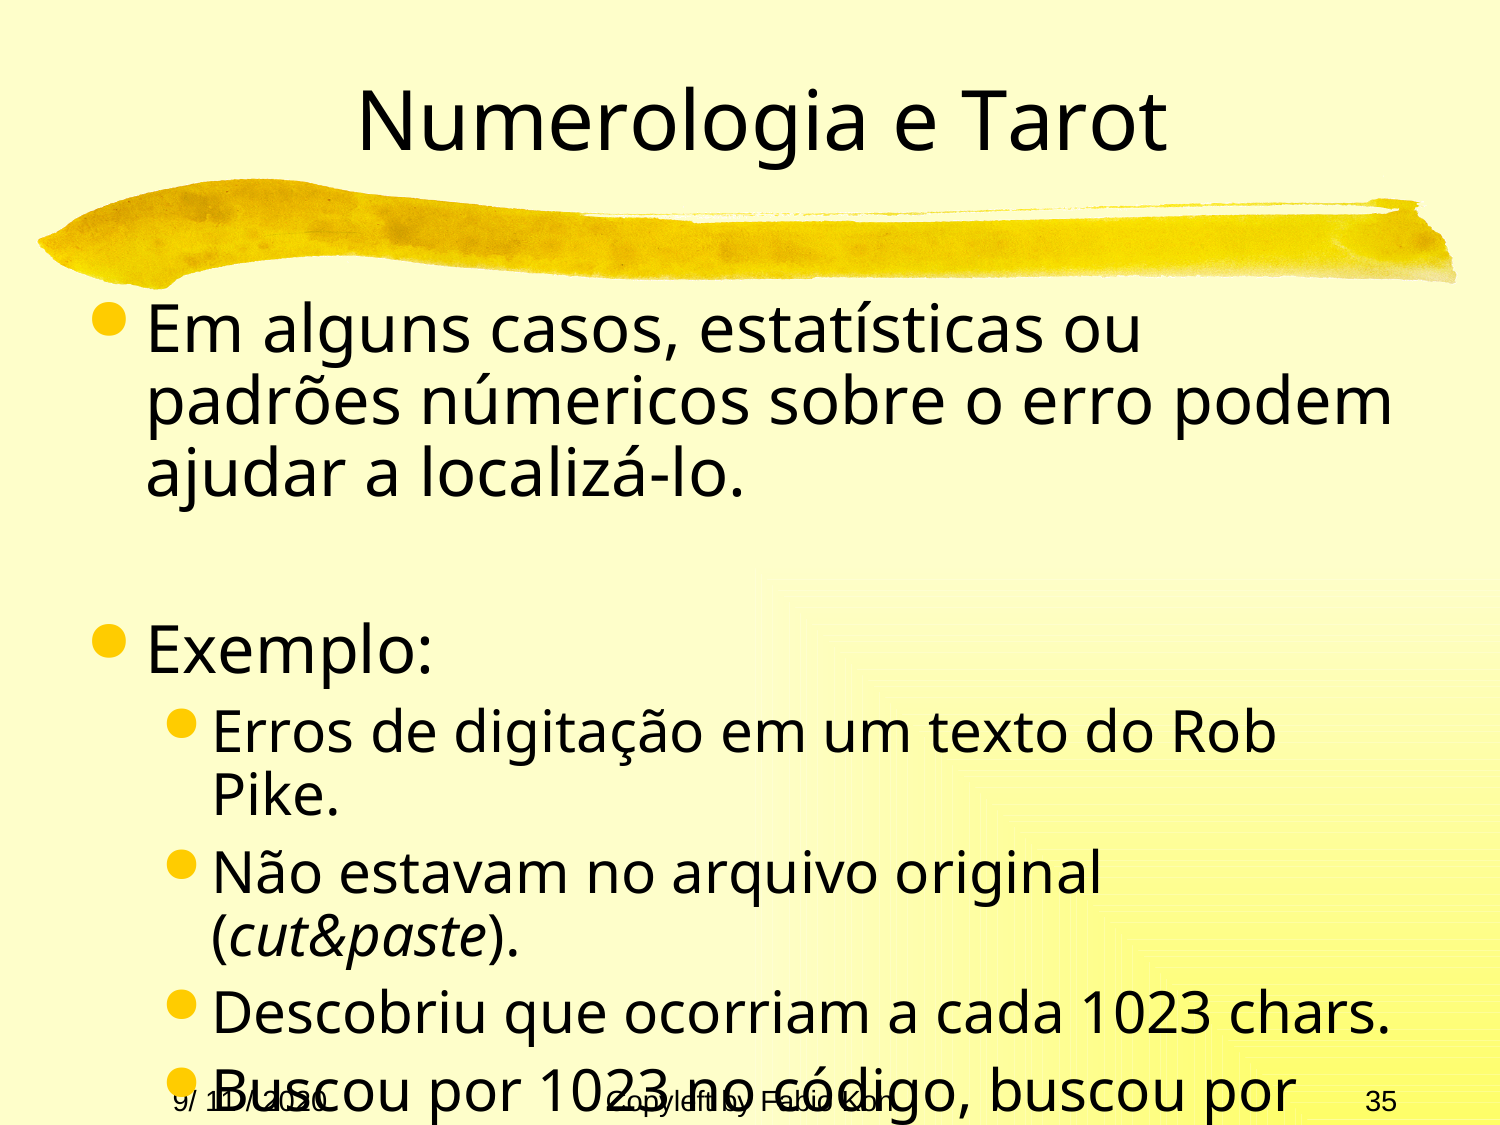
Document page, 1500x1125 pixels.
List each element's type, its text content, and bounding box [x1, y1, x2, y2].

list Em alguns casos, estatísticas ou padrões númericos sobre o erro podem ajudar a localizá-lo. Exemplo: Erros de digitação em um texto do Rob Pike. Não estavam no arquivo original (cut&paste). Descobriu que ocorriam a cada 1023 chars. Buscou por 1023 no código, buscou por 1024 no código. [74, 287, 1417, 1101]
picture [24, 174, 1463, 297]
title Numerologia e Tarot [125, 12, 1401, 175]
